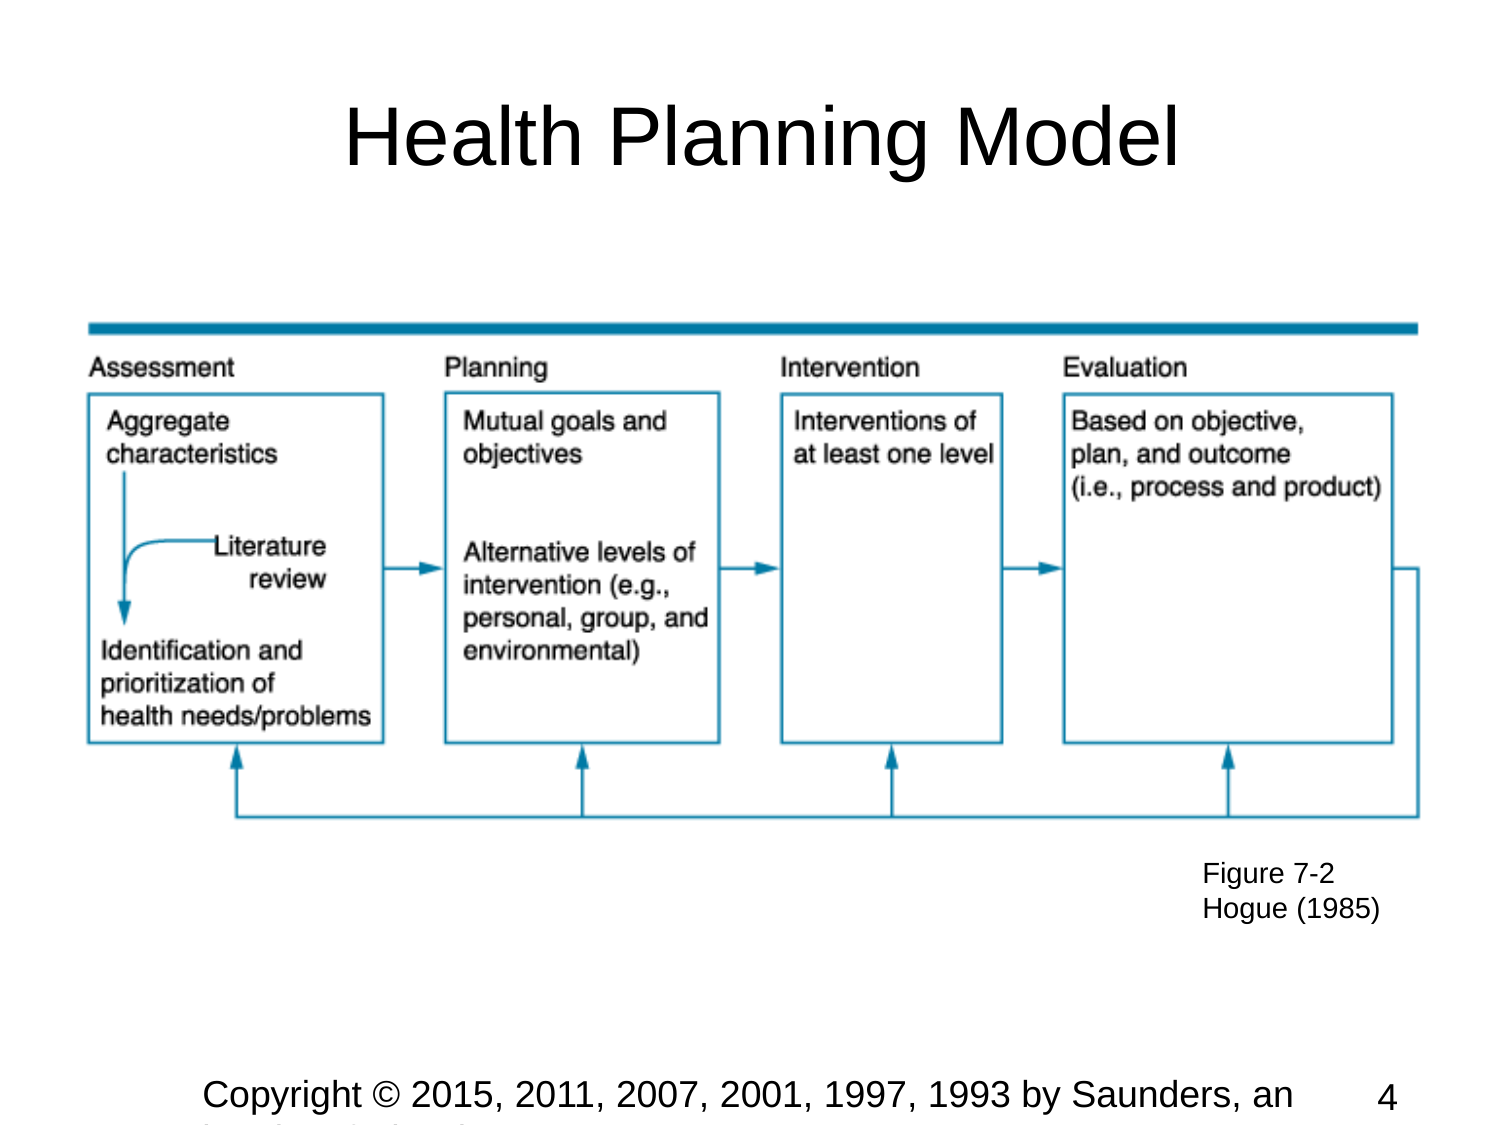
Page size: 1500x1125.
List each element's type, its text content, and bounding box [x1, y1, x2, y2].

slide_number <number> [1362, 1065, 1463, 1125]
text_box Figure 7-2 Hogue (1985) [1187, 847, 1438, 932]
picture [75, 299, 1438, 842]
title Health Planning Model [112, 75, 1413, 250]
footer Copyright © 2015, 2011, 2007, 2001, 1997, 1993 by Saunders, an imprint of Elsevier Inc. [187, 1062, 1313, 1125]
